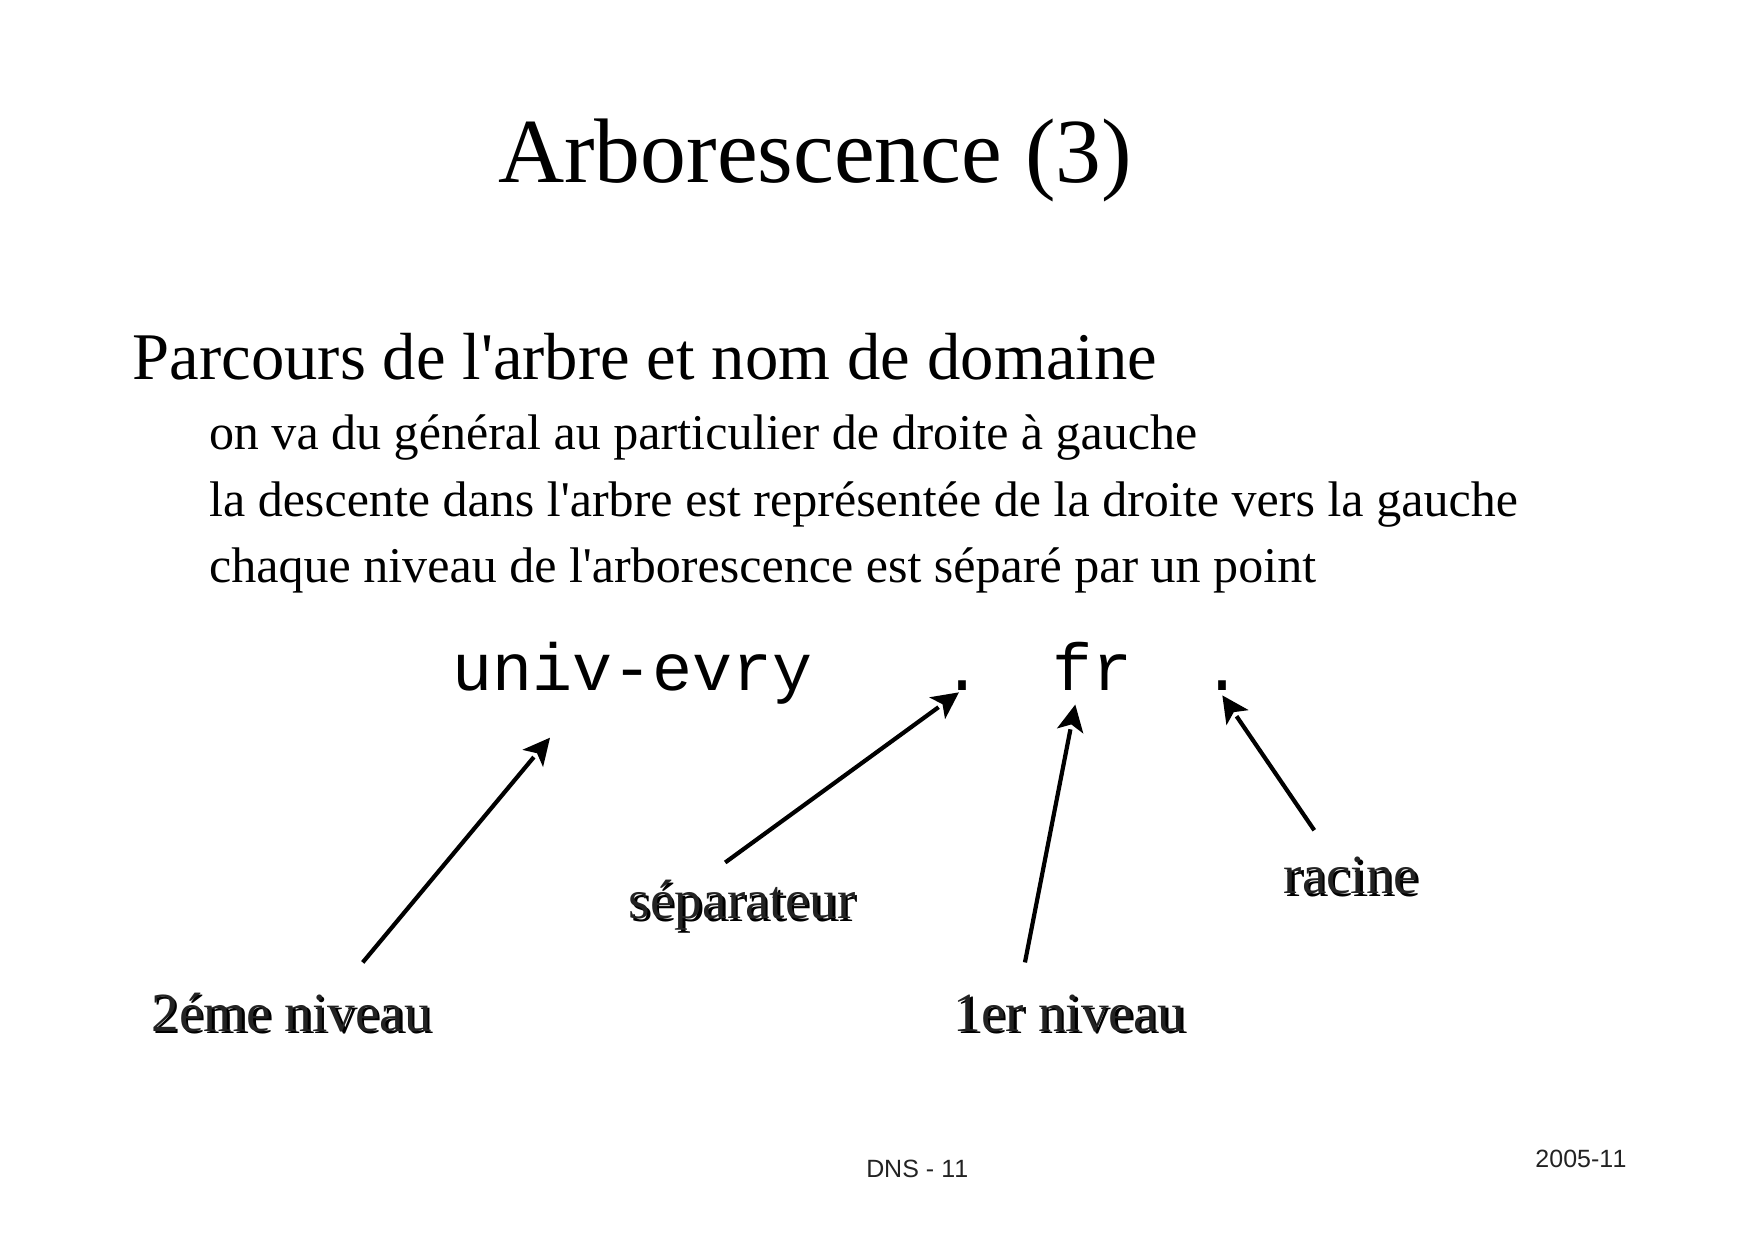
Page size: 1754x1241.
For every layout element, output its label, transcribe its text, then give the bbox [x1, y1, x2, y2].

title Arborescence (3) [124, 57, 1507, 246]
text_box univ-evry . fr . [587, 624, 1108, 721]
text_box séparateur [624, 862, 861, 938]
list Parcours de l'arbre et nom de domaine on va du général au particulier de droite à gauche la descente dans l'arbre est représentée de la droite vers la gauche chaque niveau de l'arborescence est séparé par un point [99, 312, 1625, 623]
text_box racine [1274, 837, 1428, 913]
text_box 1er niveau [949, 974, 1190, 1050]
text_box 2éme niveau [149, 974, 434, 1050]
